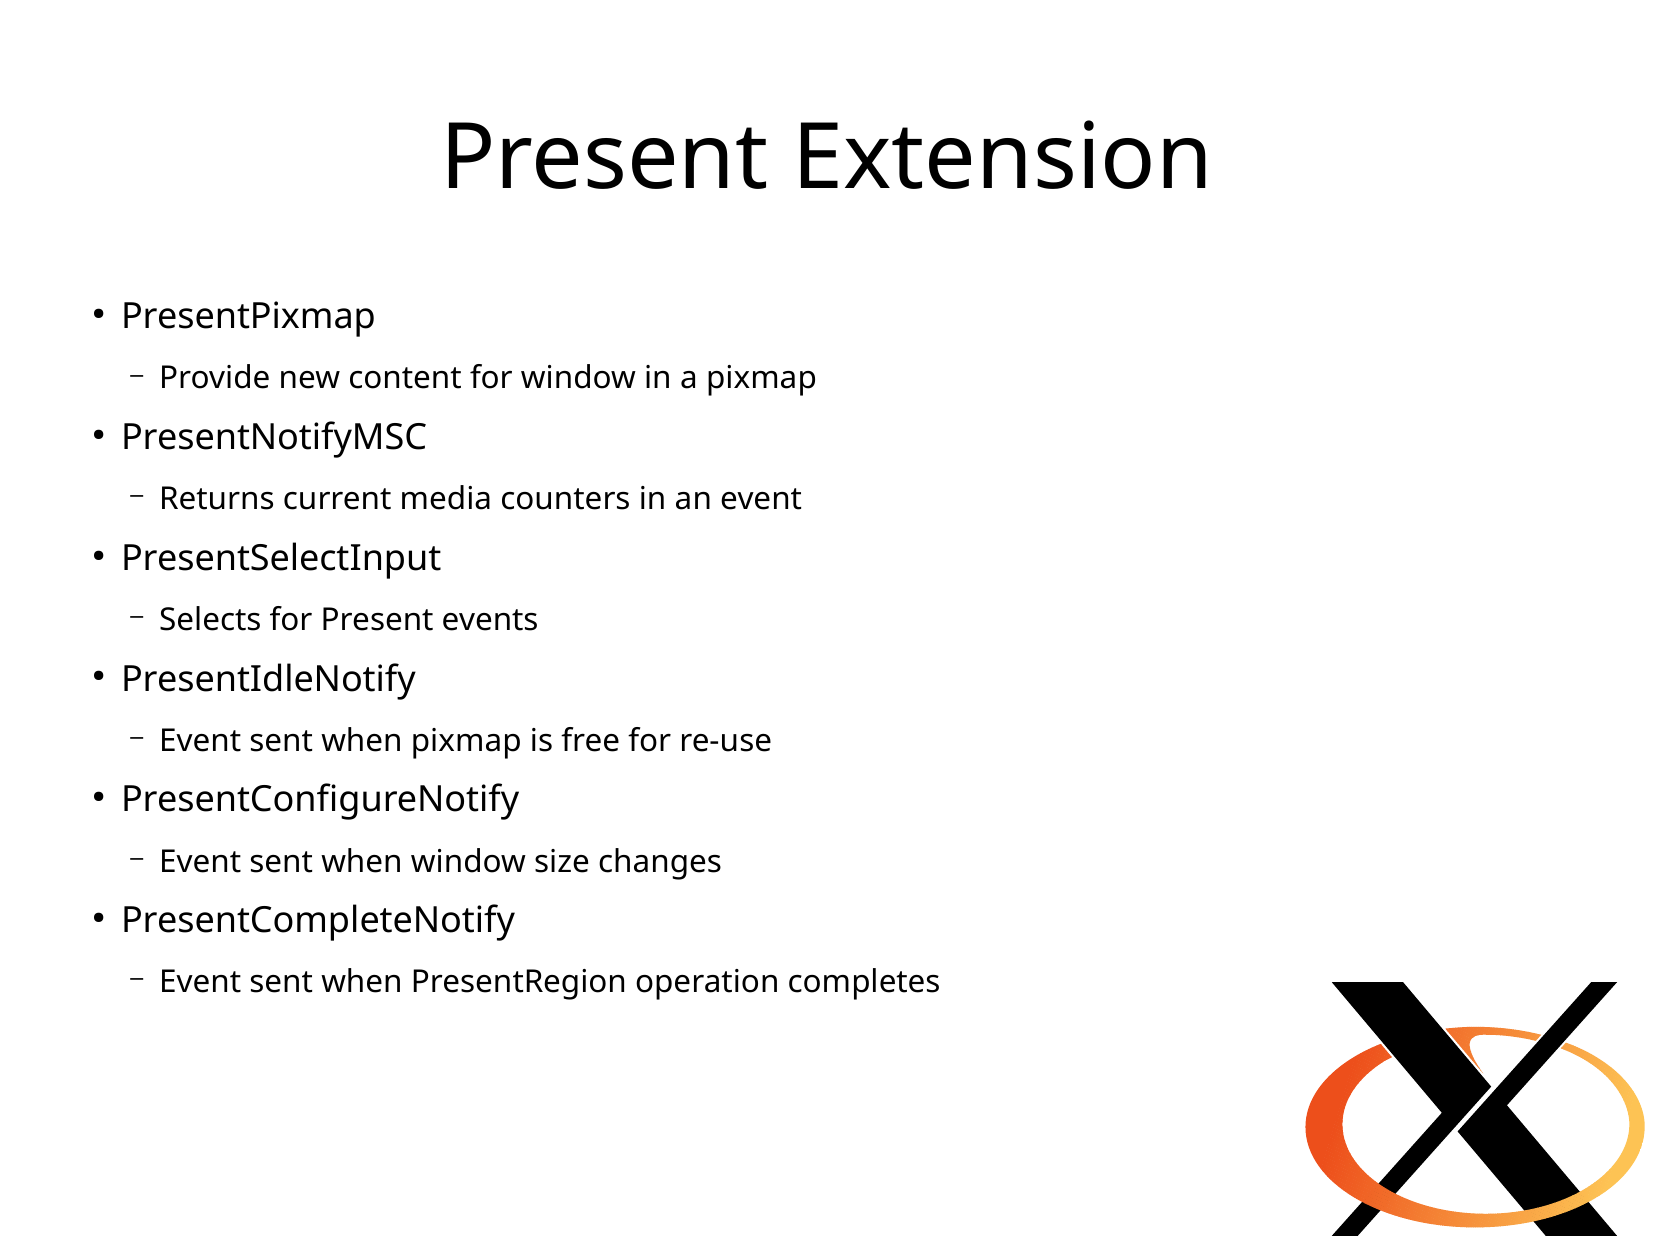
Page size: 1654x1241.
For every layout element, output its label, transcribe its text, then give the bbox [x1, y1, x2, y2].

title Present Extension [82, 49, 1571, 257]
list PresentPixmap Provide new content for window in a pixmap PresentNotifyMSC Returns current media counters in an event PresentSelectInput Selects for Present events PresentIdleNotify Event sent when pixmap is free for re-use PresentConfigureNotify Event sent when window size changes PresentCompleteNotify Event sent when PresentRegion operation completes [82, 290, 1571, 1010]
